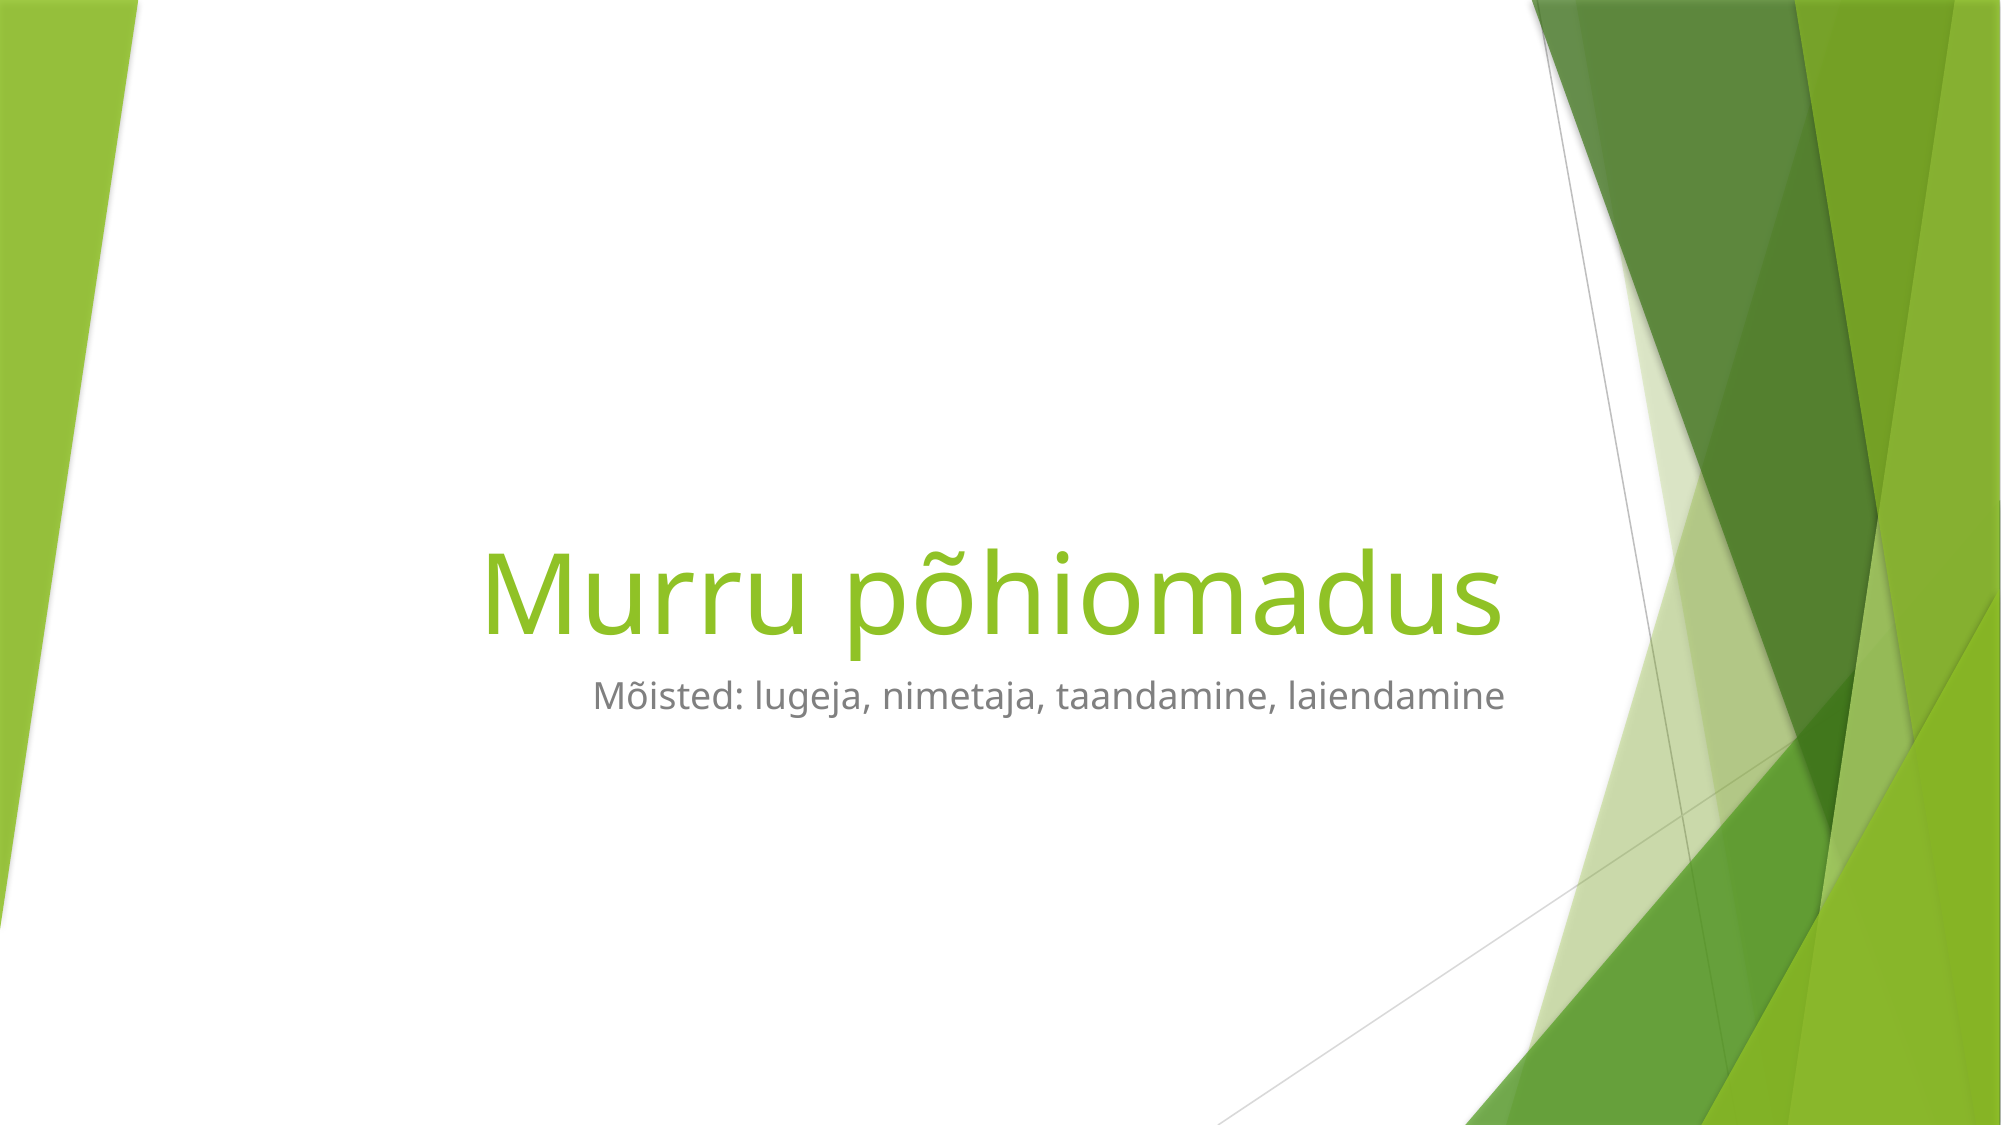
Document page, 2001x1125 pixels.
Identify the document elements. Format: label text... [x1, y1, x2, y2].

subtitle Mõisted: lugeja, nimetaja, taandamine, laiendamine [247, 664, 1522, 845]
title Murru põhiomadus [247, 394, 1522, 664]
